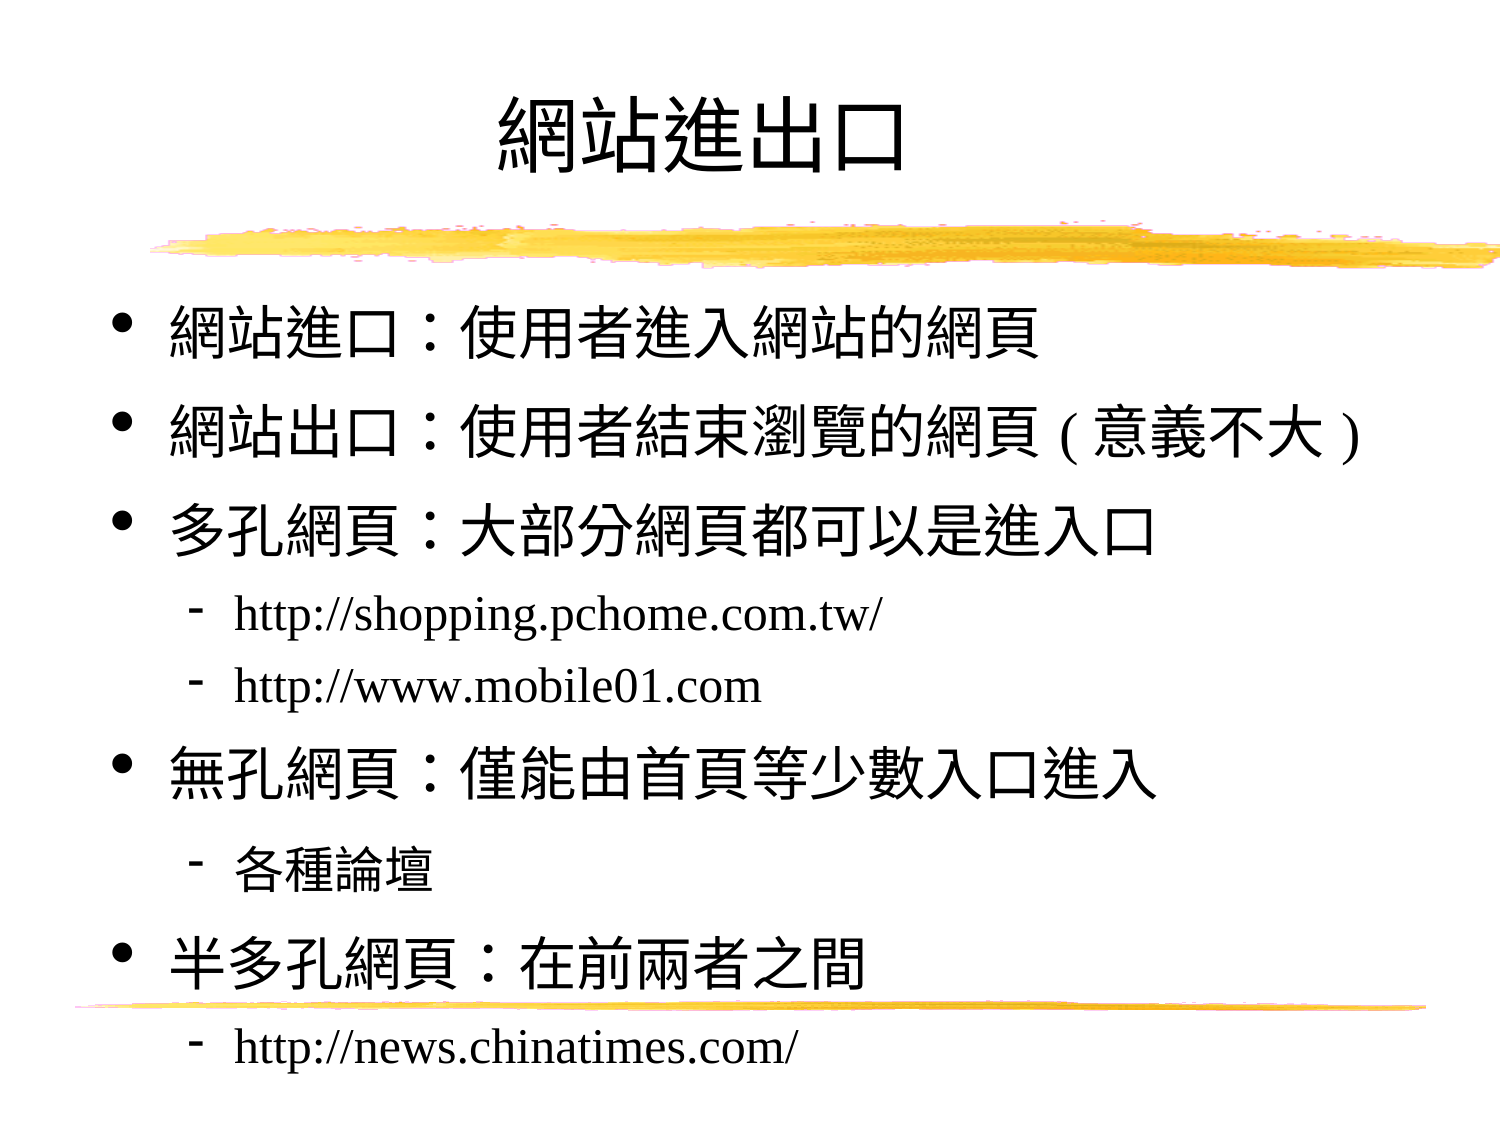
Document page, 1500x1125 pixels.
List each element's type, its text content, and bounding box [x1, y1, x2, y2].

list 網站進口：使用者進入網站的網頁 網站出口：使用者結束瀏覽的網頁(意義不大) 多孔網頁：大部分網頁都可以是進入口 http://shopping.pchome.com.tw/ http://www.mobile01.com 無孔網頁：僅能由首頁等少數入口進入 各種論壇 半多孔網頁：在前兩者之間 http://news.chinatimes.com/ [112, 287, 1388, 992]
picture [75, 999, 1426, 1013]
title 網站進出口 [66, 30, 1342, 231]
picture [150, 215, 1500, 279]
